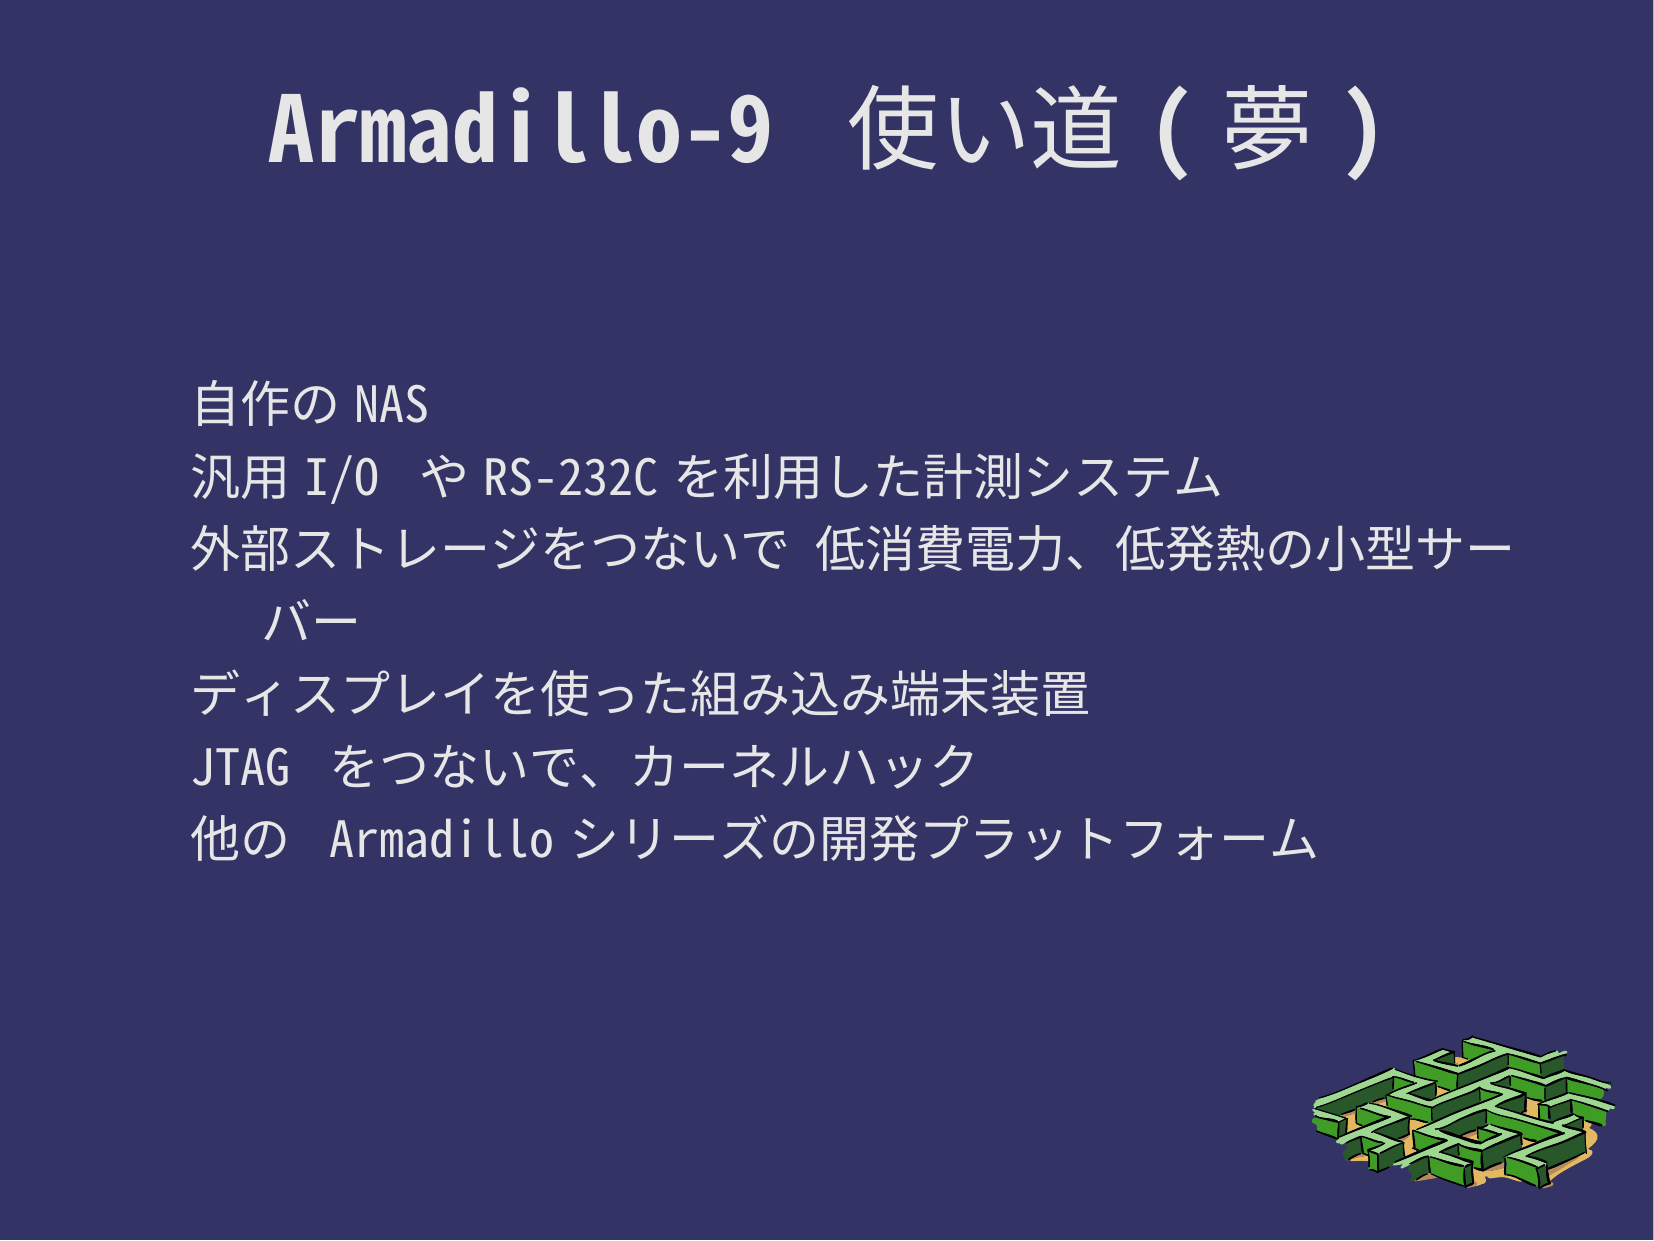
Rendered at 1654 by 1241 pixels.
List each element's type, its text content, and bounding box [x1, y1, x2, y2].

list 自作のNAS 汎用I/O やRS-232Cを利用した計測システム 外部ストレージをつないで 低消費電力、低発熱の小型サーバー ディスプレイを使った組み込み端末装置 JTAG をつないで、カーネルハック 他の Armadilloシリーズの開発プラットフォーム [178, 364, 1570, 1147]
title Armadillo-9 使い道(夢) [121, 19, 1534, 227]
